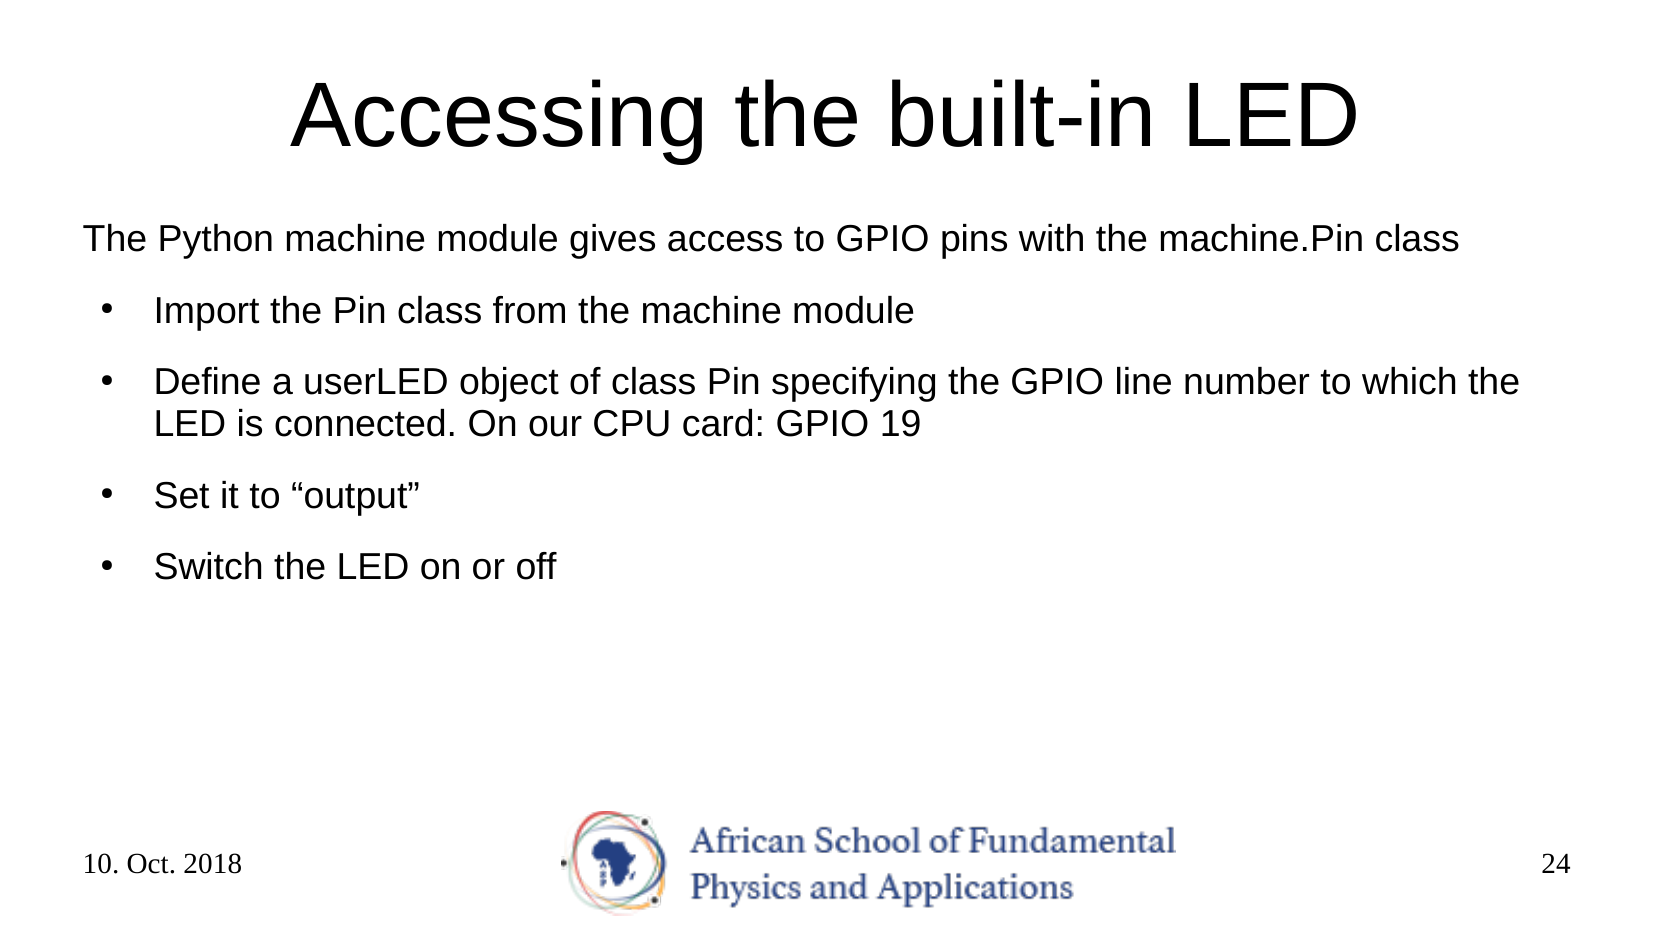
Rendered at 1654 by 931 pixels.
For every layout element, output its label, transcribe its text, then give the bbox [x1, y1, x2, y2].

list The Python machine module gives access to GPIO pins with the machine.Pin class Import the Pin class from the machine module Define a userLED object of class Pin specifying the GPIO line number to which the LED is connected. On our CPU card: GPIO 19 Set it to “output” Switch the LED on or off [82, 217, 1571, 758]
picture [561, 811, 1176, 916]
title Accessing the built-in LED [82, 37, 1571, 193]
